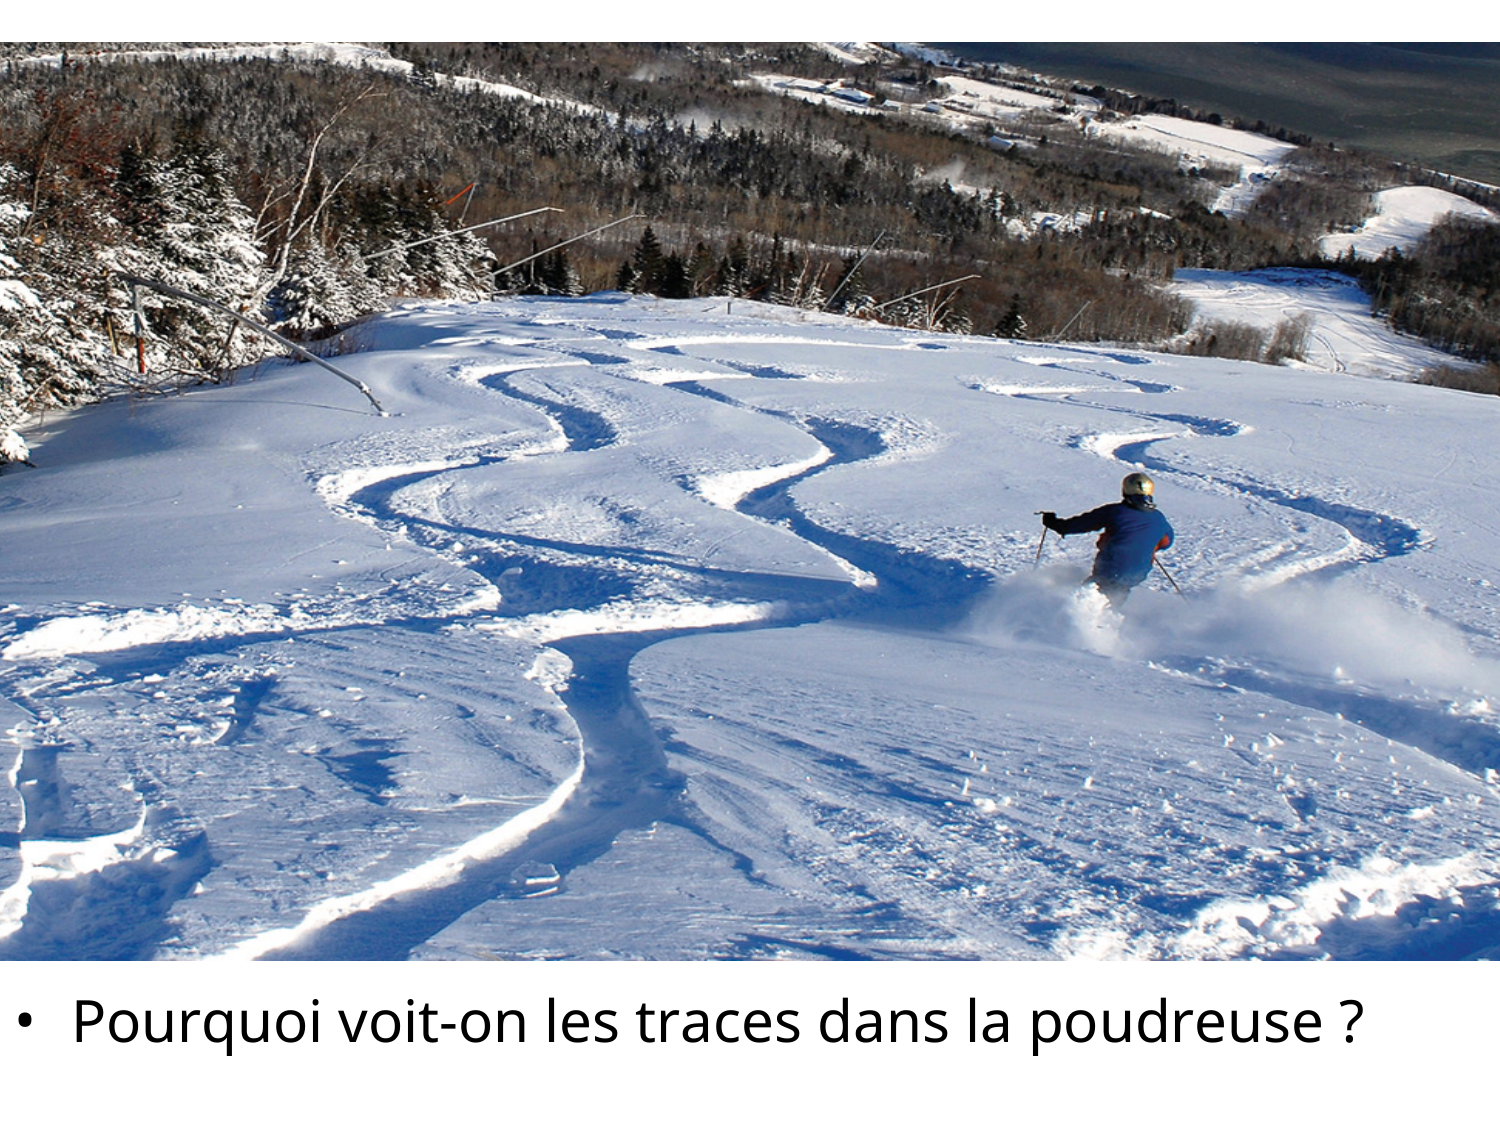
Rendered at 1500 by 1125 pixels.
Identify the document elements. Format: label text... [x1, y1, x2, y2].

picture [0, 42, 1500, 961]
list Pourquoi voit-on les traces dans la poudreuse ? [0, 976, 1500, 1092]
